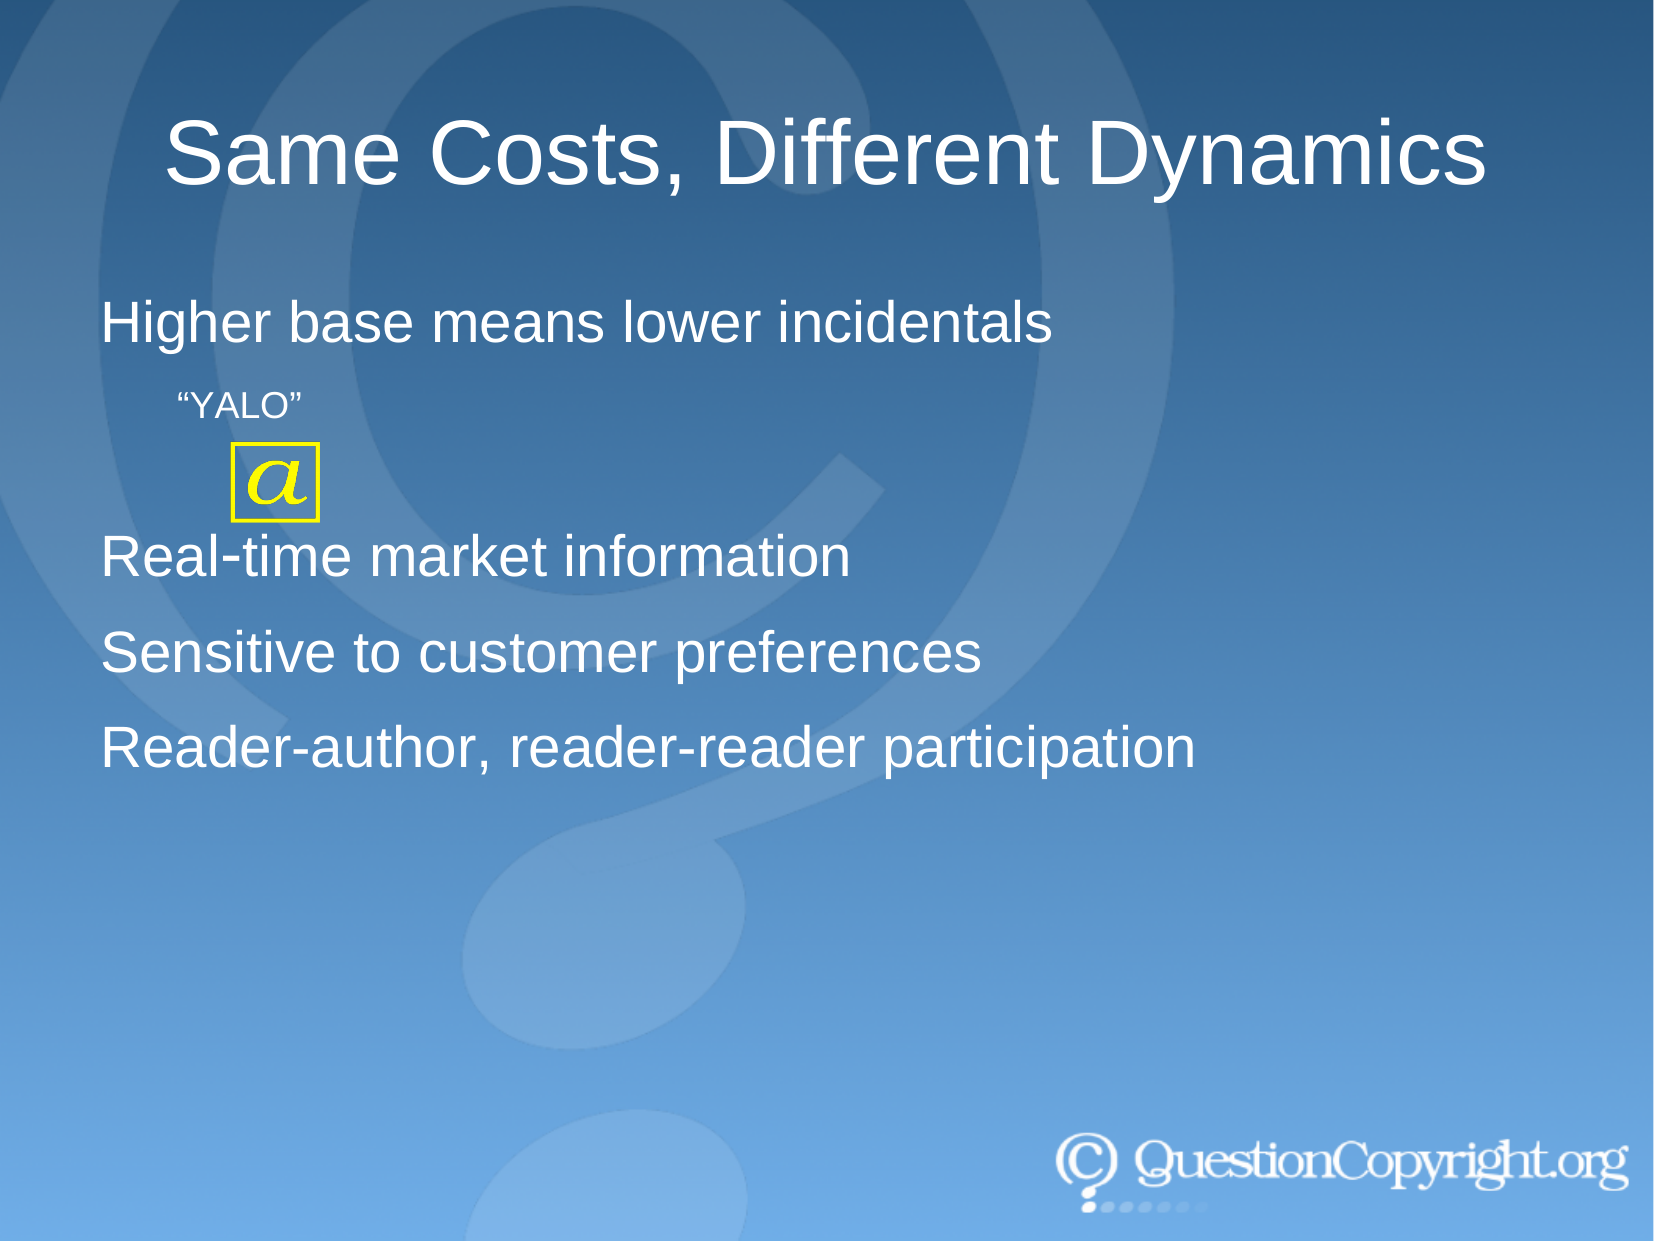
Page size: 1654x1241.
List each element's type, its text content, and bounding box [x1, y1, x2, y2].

picture [0, 0, 1654, 1241]
list Higher base means lower incidentals “YALO” Real-time market information Sensitive to customer preferences Reader-author, reader-reader participation [82, 290, 1571, 1094]
title Same Costs, Different Dynamics [82, 56, 1571, 250]
